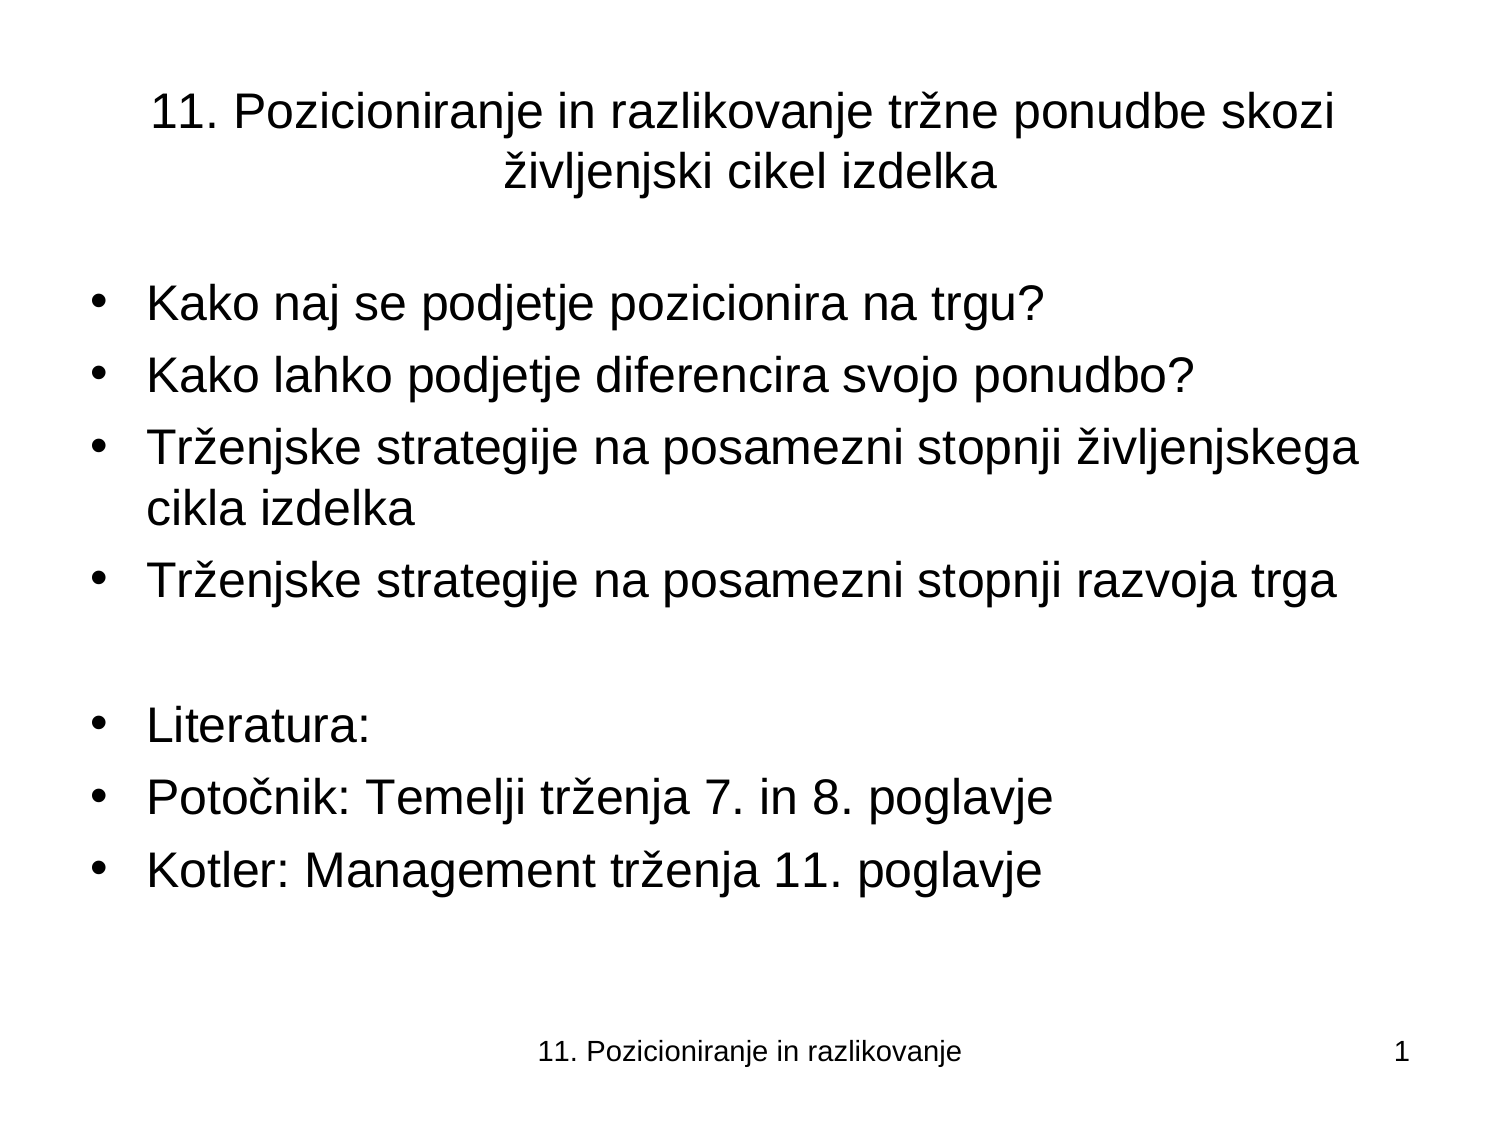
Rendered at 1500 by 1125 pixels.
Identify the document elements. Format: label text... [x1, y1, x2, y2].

text_box <number> [1074, 1024, 1426, 1103]
list Kako naj se podjetje pozicionira na trgu? Kako lahko podjetje diferencira svojo ponudbo? Trženjske strategije na posamezni stopnji življenjskega cikla izdelka Trženjske strategije na posamezni stopnji razvoja trga Literatura: Potočnik: Temelji trženja 7. in 8. poglavje Kotler: Management trženja 11. poglavje [75, 262, 1426, 1006]
text_box 11. Pozicioniranje in razlikovanje [512, 1024, 988, 1103]
title 11. Pozicioniranje in razlikovanje tržne ponudbe skozi življenjski cikel izdelka [75, 45, 1426, 233]
